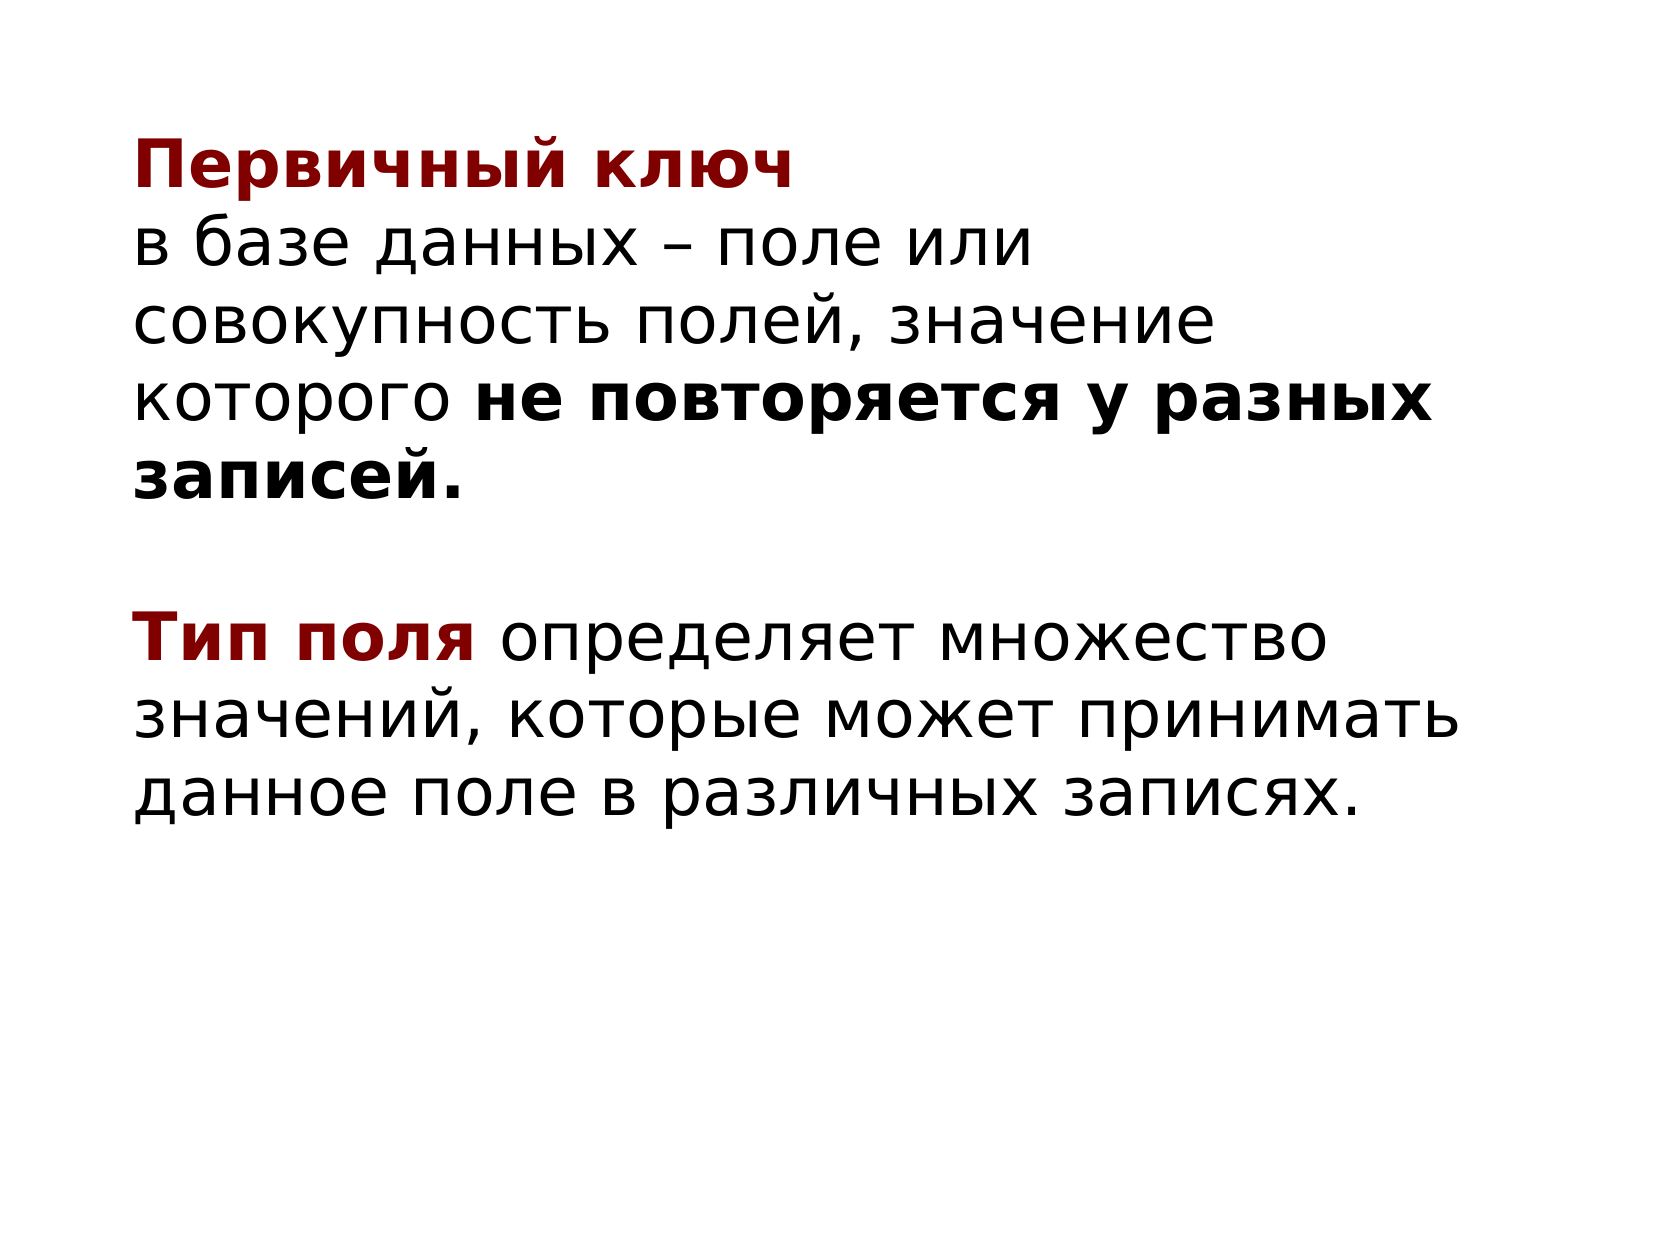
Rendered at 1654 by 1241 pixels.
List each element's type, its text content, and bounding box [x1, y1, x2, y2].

text_box Первичный ключ в базе данных – поле или совокупность полей, значение которого не повторяется у разных записей. [118, 118, 1536, 522]
text_box Тип поля определяет множество значений, которые может принимать данное поле в различных записях. [118, 590, 1595, 839]
